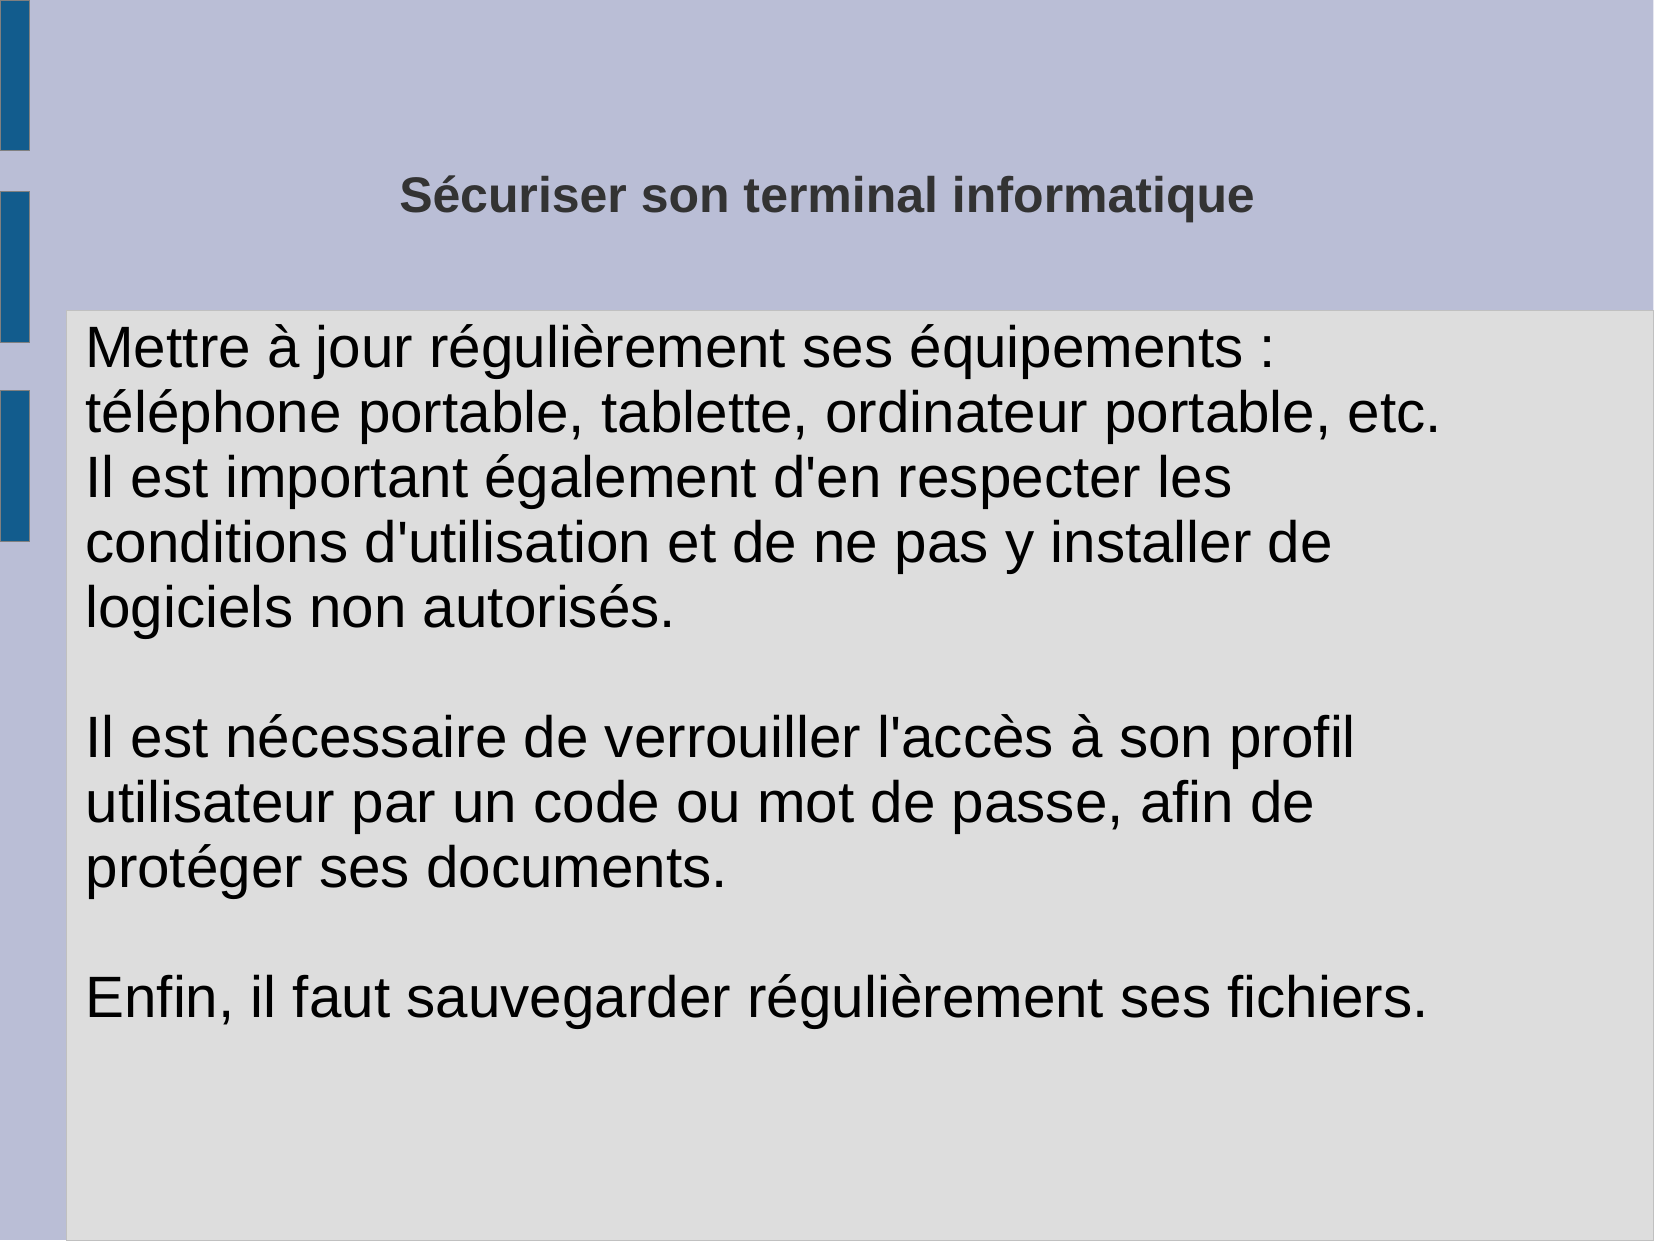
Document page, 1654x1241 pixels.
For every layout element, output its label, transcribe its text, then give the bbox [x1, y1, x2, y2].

title Sécuriser son terminal informatique [121, 91, 1534, 299]
text_box Mettre à jour régulièrement ses équipements : téléphone portable, tablette, ordinateur portable, etc. Il est important également d'en respecter les conditions d'utilisation et de ne pas y installer de logiciels non autorisés. Il est nécessaire de verrouiller l'accès à son profil utilisateur par un code ou mot de passe, afin de protéger ses documents. Enfin, il faut sauvegarder régulièrement ses fichiers. [70, 307, 1501, 1075]
